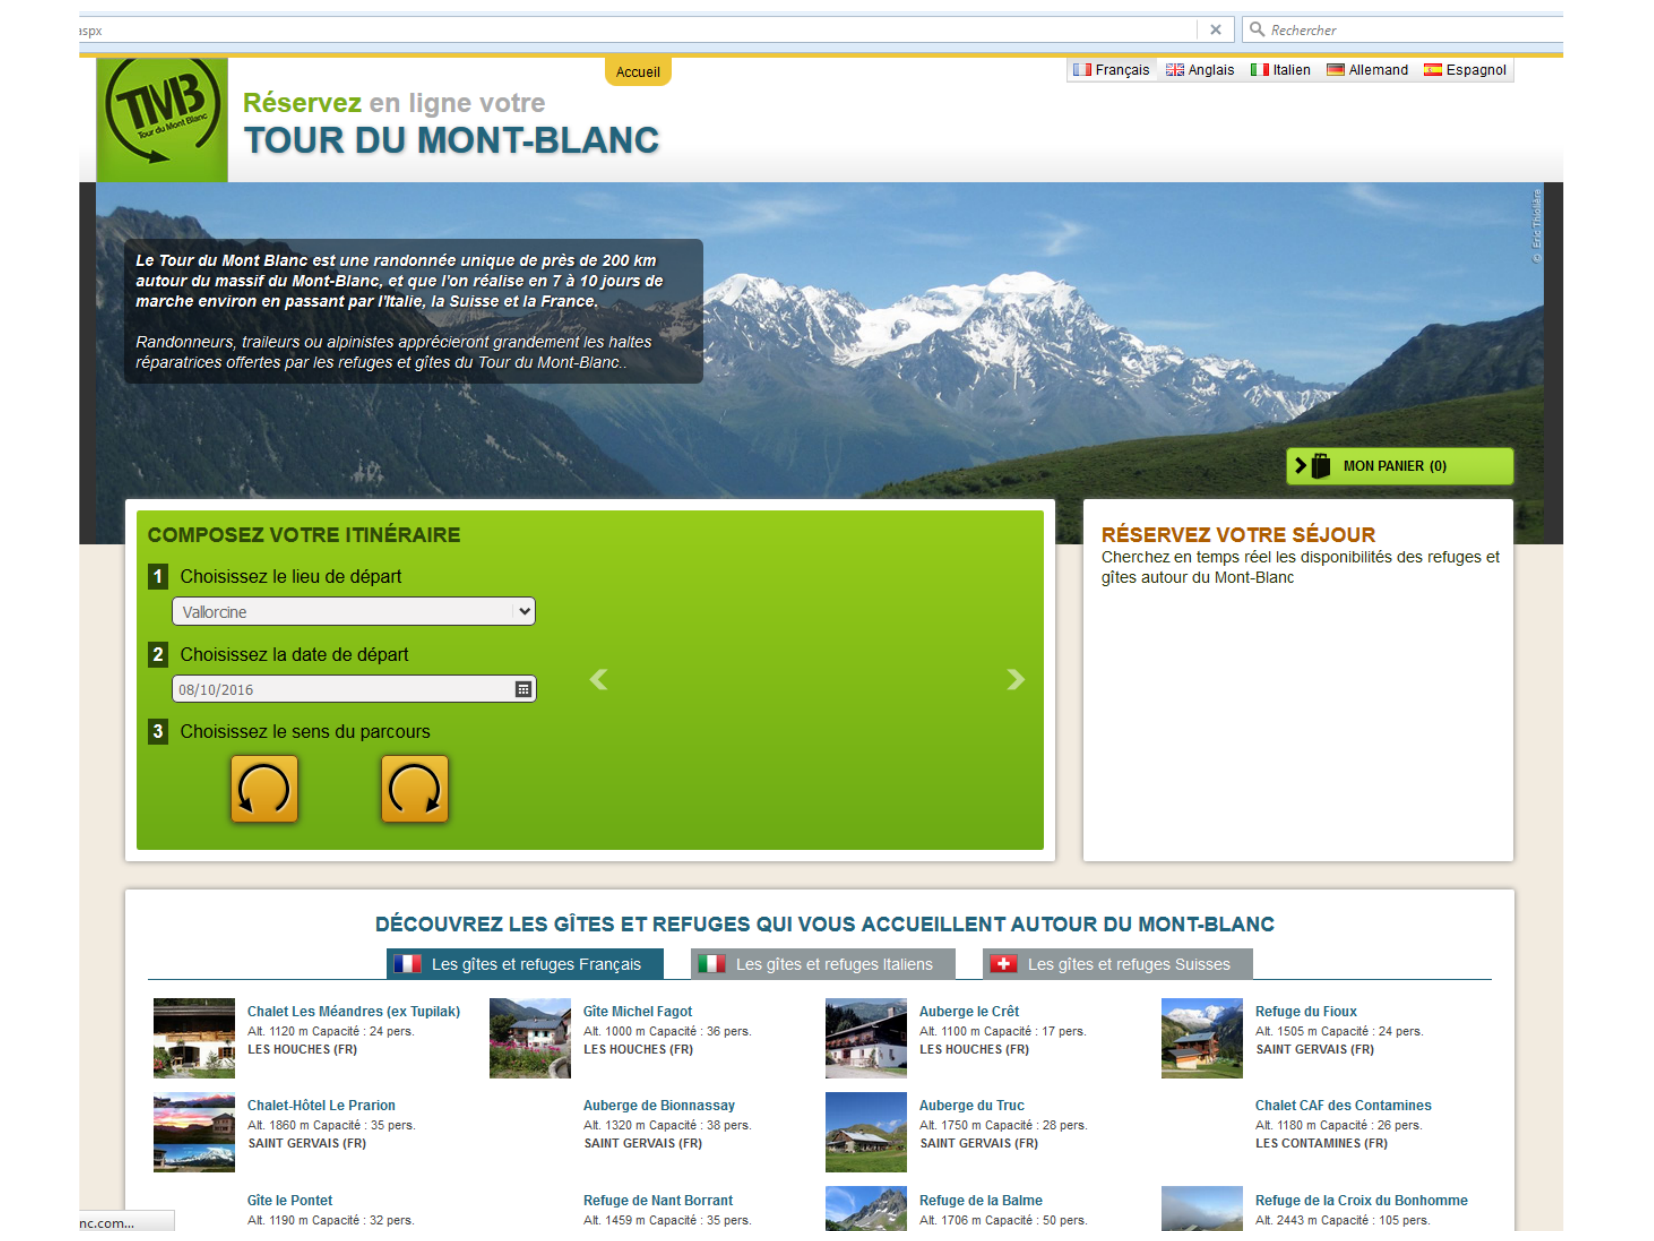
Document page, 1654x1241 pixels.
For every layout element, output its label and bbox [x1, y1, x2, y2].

picture [79, 11, 1564, 1231]
